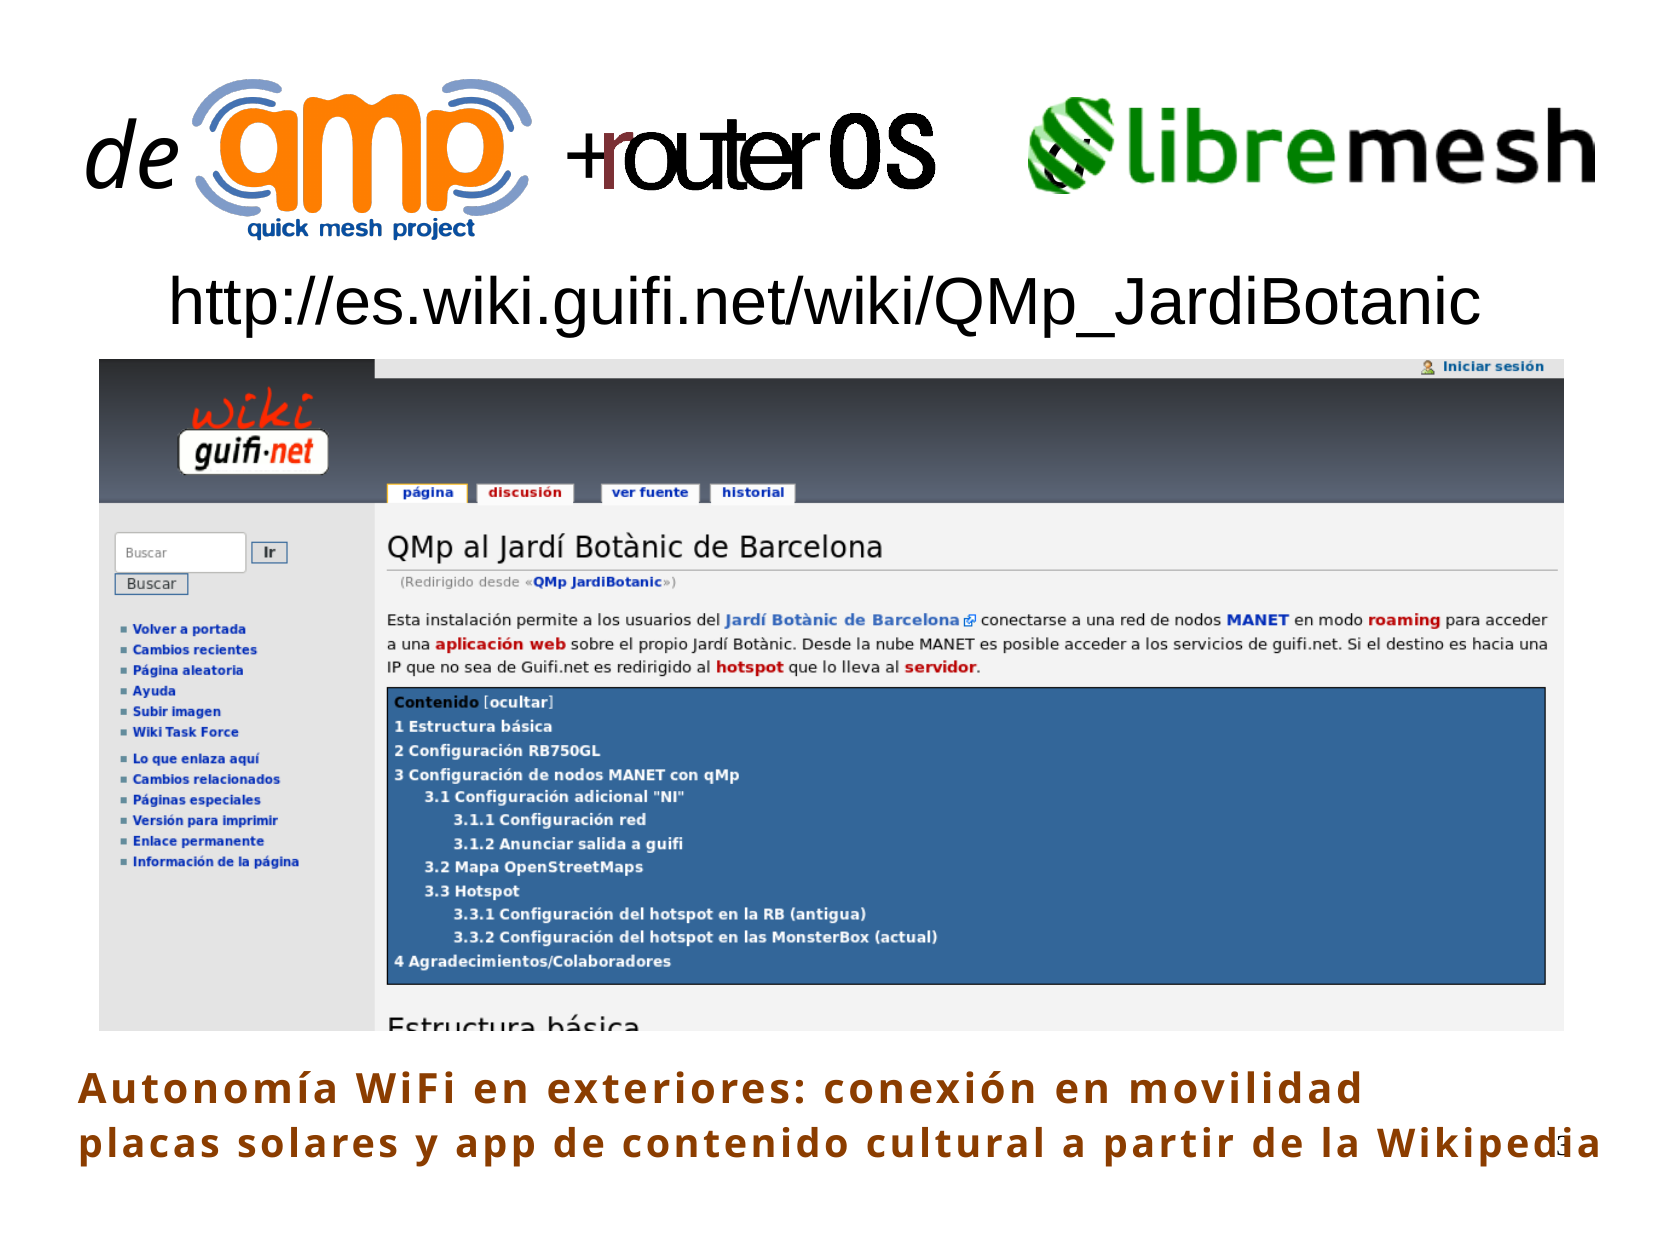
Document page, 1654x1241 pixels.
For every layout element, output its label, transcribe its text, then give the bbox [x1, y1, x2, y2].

picture [1028, 97, 1595, 194]
picture [595, 92, 946, 205]
picture [162, 54, 552, 251]
text_box http://es.wiki.guifi.net/wiki/QMp_JardiBotanic [153, 256, 1502, 347]
text_box Autonomía WiFi en exteriores: conexión en movilidad placas solares y app de contenido cultural a partir de la Wikipedia [63, 1051, 1620, 1177]
picture [99, 359, 1564, 1032]
title de + a [82, 49, 1571, 257]
